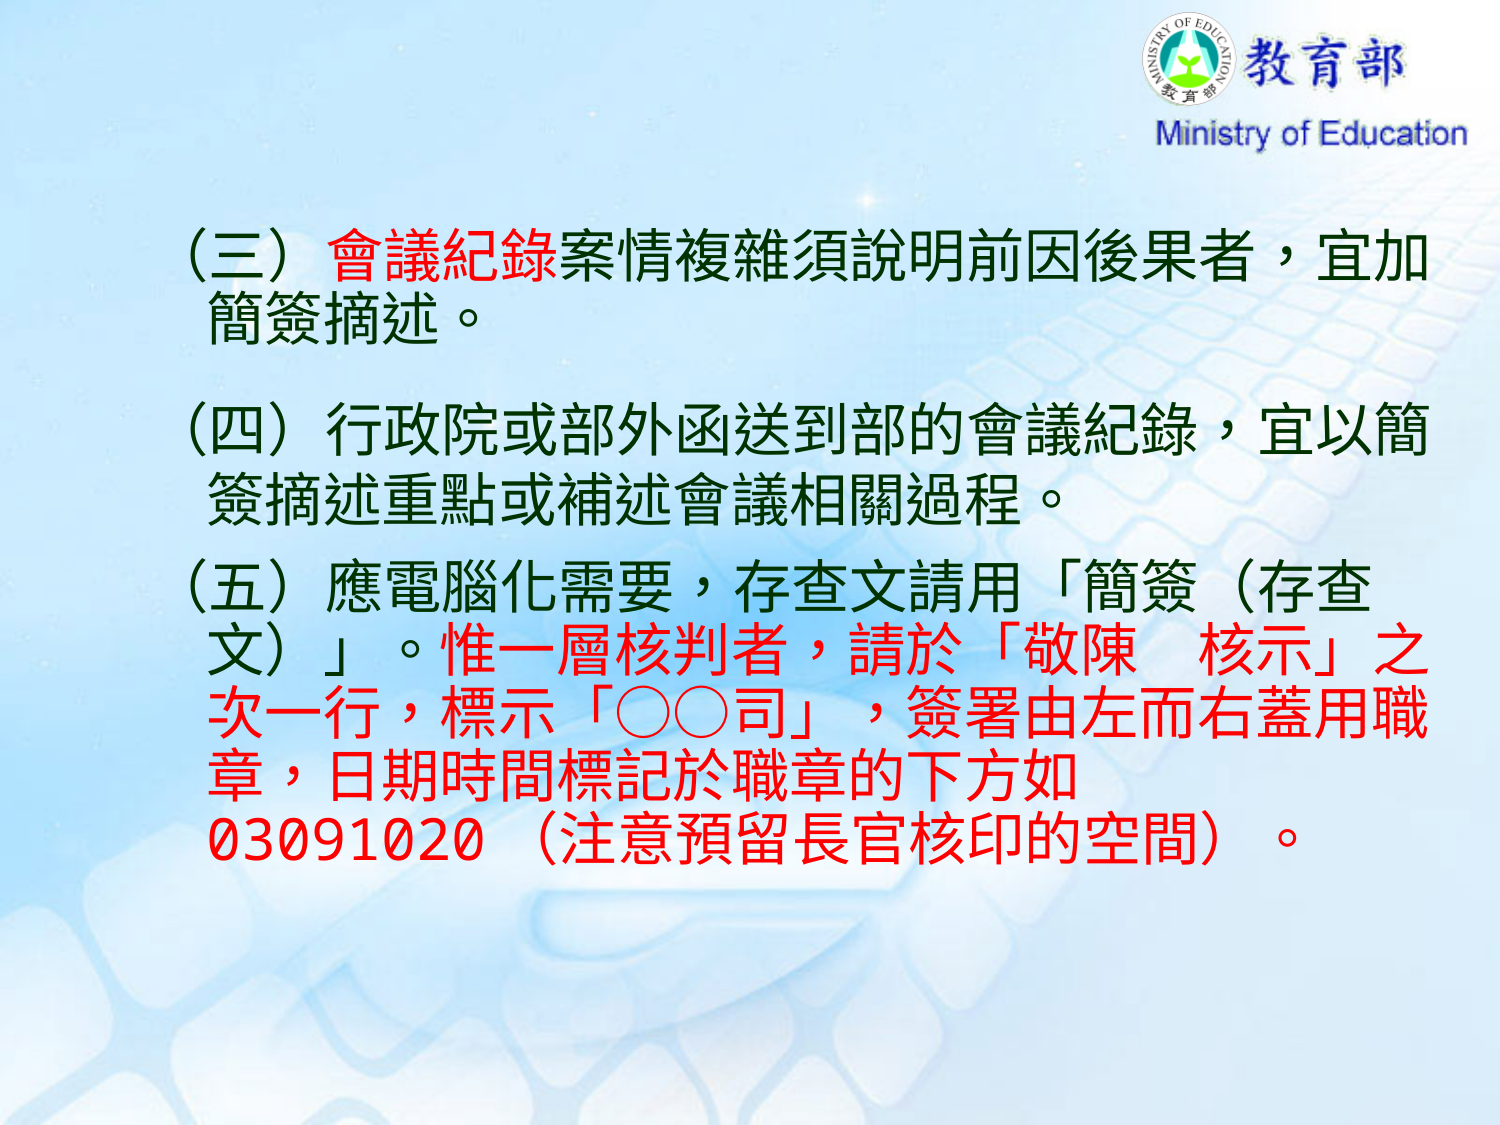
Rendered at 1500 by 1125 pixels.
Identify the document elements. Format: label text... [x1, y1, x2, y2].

list [50, 99, 1263, 526]
text_box （三）會議紀錄案情複雜須說明前因後果者，宜加簡簽摘述。 （四）行政院或部外函送到部的會議紀錄，宜以簡簽摘述重點或補述會議相關過程。 [136, 220, 1448, 551]
text_box （五）應電腦化需要，存查文請用「簡簽（存查文）」。惟一層核判者，請於「敬陳 核示」之次一行，標示「○○司」，簽署由左而右蓋用職章，日期時間標記於職章的下方如03091020（注意預留長官核印的空間）。 [136, 551, 1448, 945]
text_box [1012, 50, 1463, 126]
